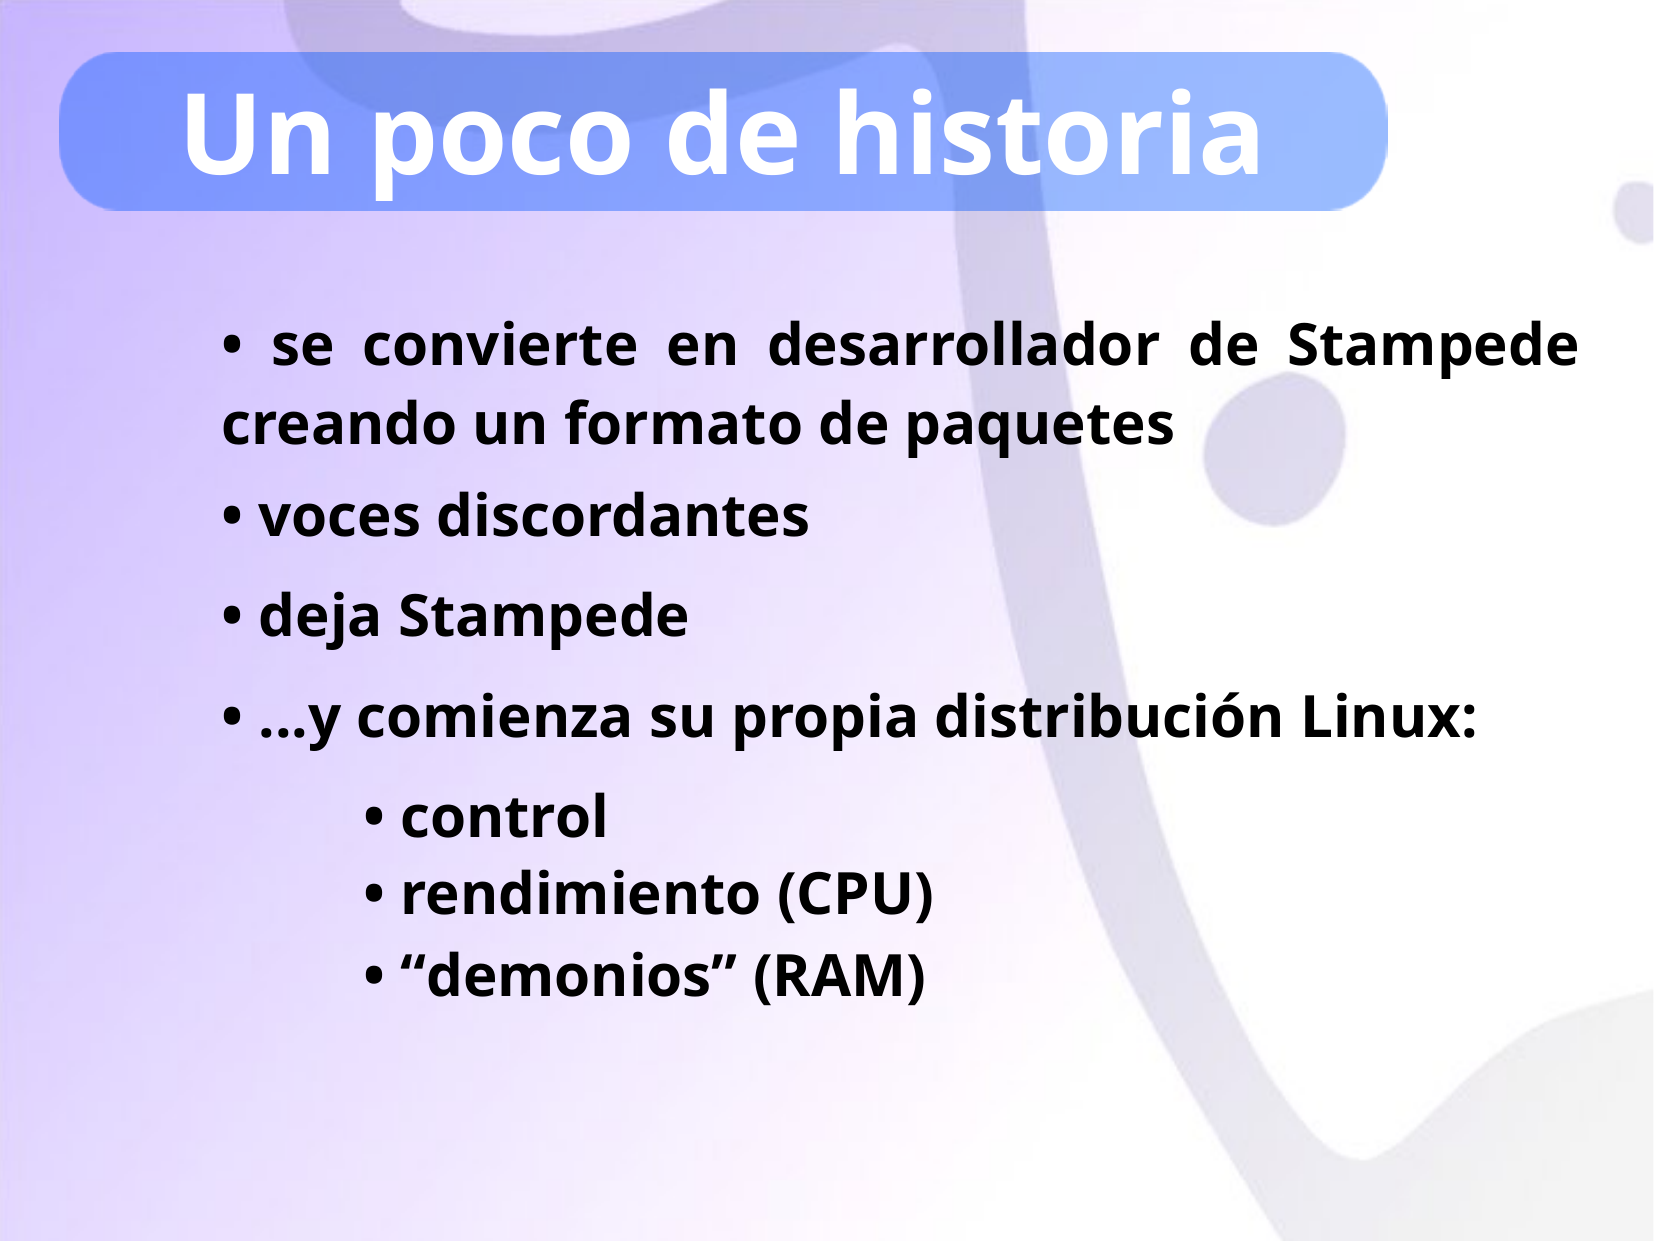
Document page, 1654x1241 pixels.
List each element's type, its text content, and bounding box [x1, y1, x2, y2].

text_box • control [348, 767, 650, 844]
text_box • rendimiento (CPU) [348, 844, 1004, 937]
picture [0, 0, 1654, 1241]
text_box • ...y comienza su propia distribución Linux: [206, 667, 1595, 760]
text_box • se convierte en desarrollador de Stampede creando un formato de paquetes [206, 295, 1595, 465]
text_box • voces discordantes [206, 466, 886, 559]
text_box • deja Stampede [206, 566, 739, 659]
text_box • “demonios” (RAM) [348, 927, 975, 1020]
